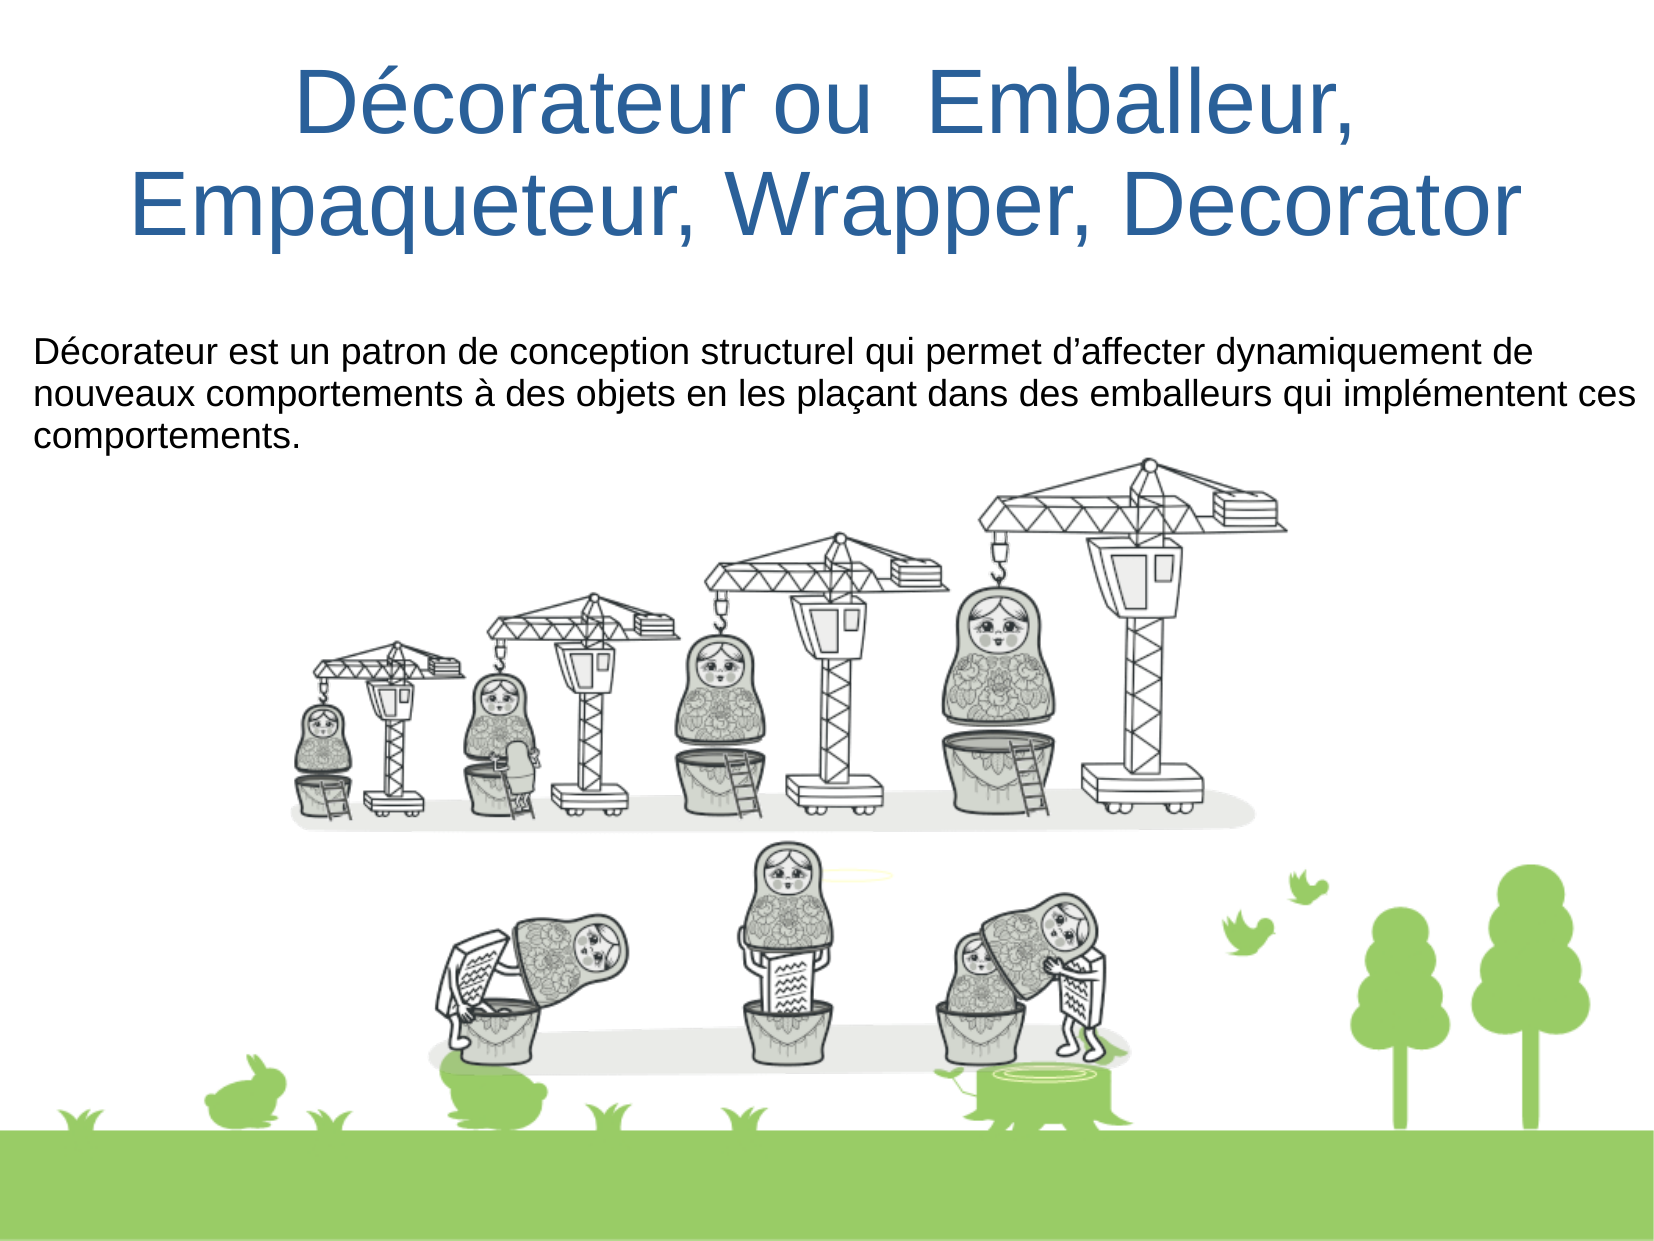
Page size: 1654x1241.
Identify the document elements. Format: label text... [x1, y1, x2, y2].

text_box Décorateur est un patron de conception structurel qui permet d’affecter dynamiquement de nouveaux comportements à des objets en les plaçant dans des emballeurs qui implémentent ces comportements. [18, 323, 1652, 465]
picture [0, 0, 1654, 1241]
title Décorateur ou Emballeur, Empaqueteur, Wrapper, Decorator [82, 49, 1571, 257]
